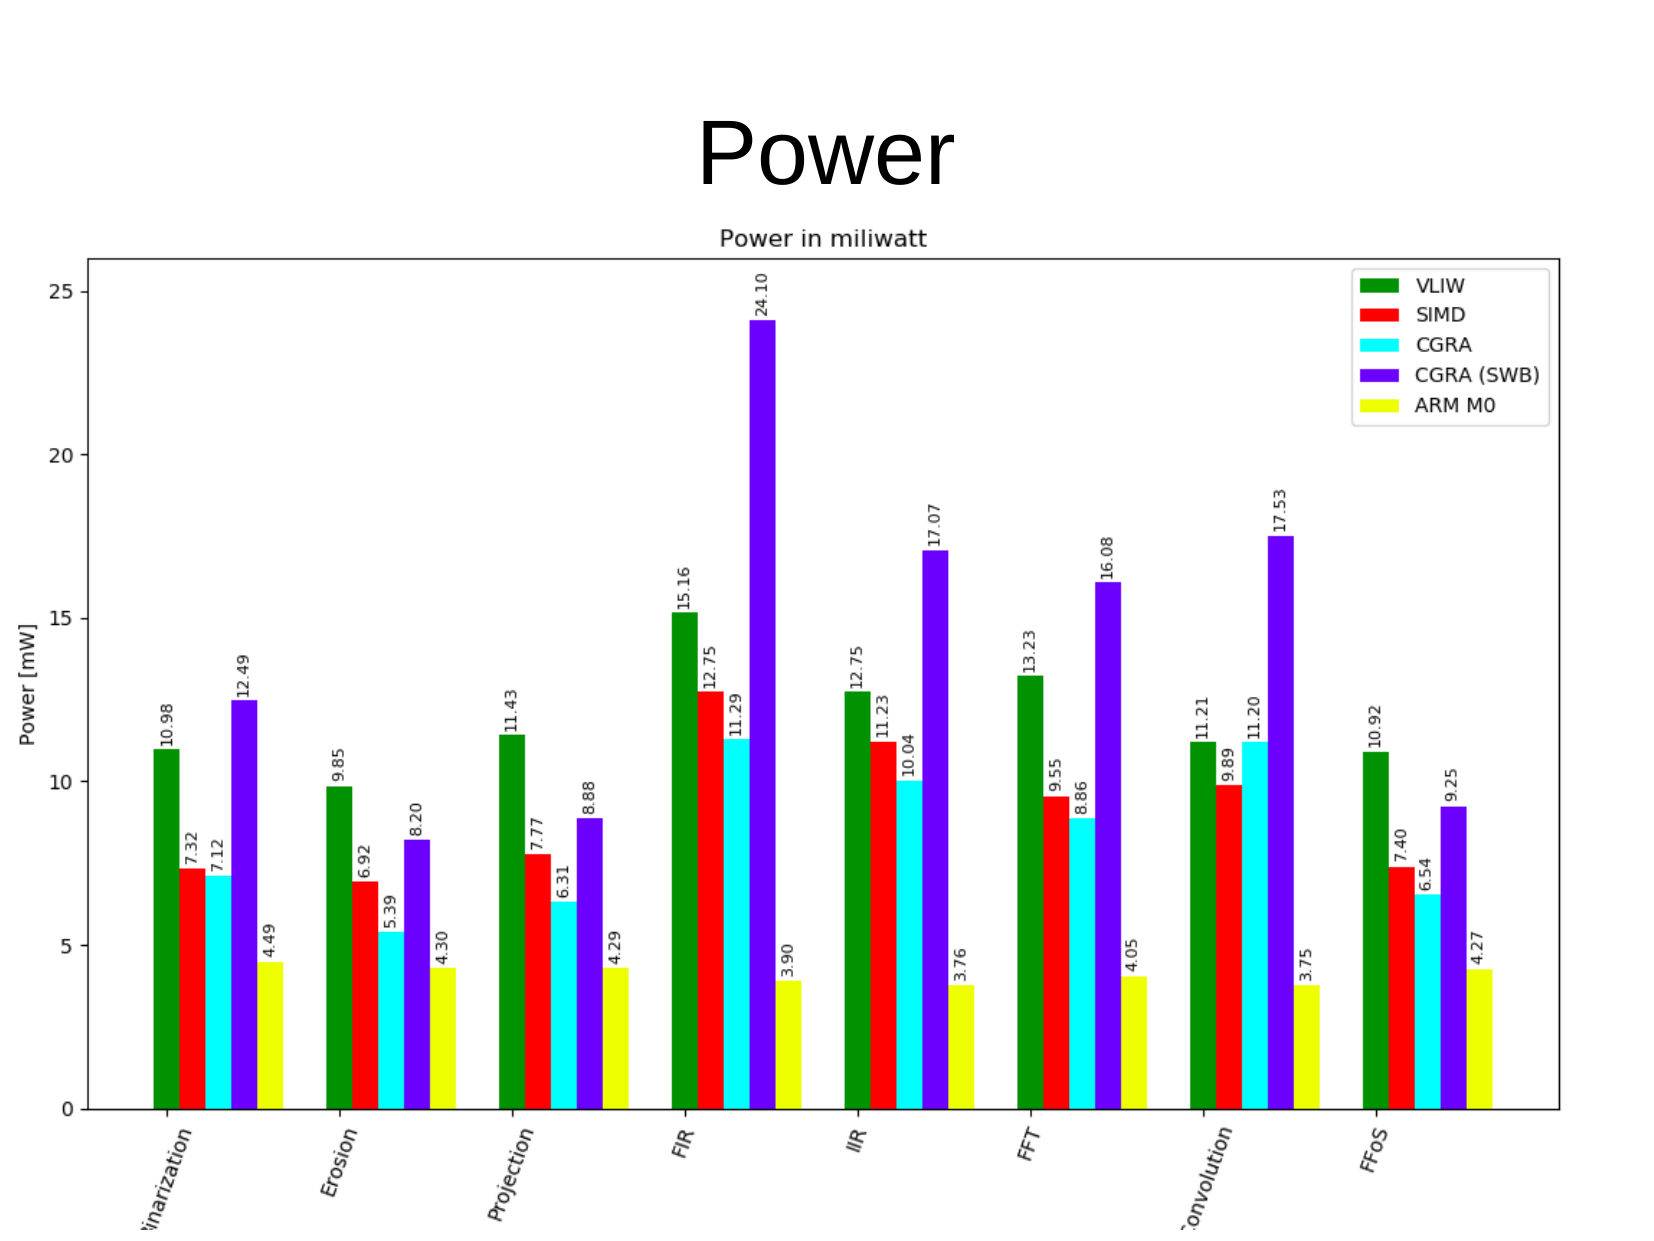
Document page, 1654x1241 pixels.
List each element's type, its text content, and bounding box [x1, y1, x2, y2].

title Power [82, 49, 1571, 257]
picture [0, 126, 1654, 1231]
